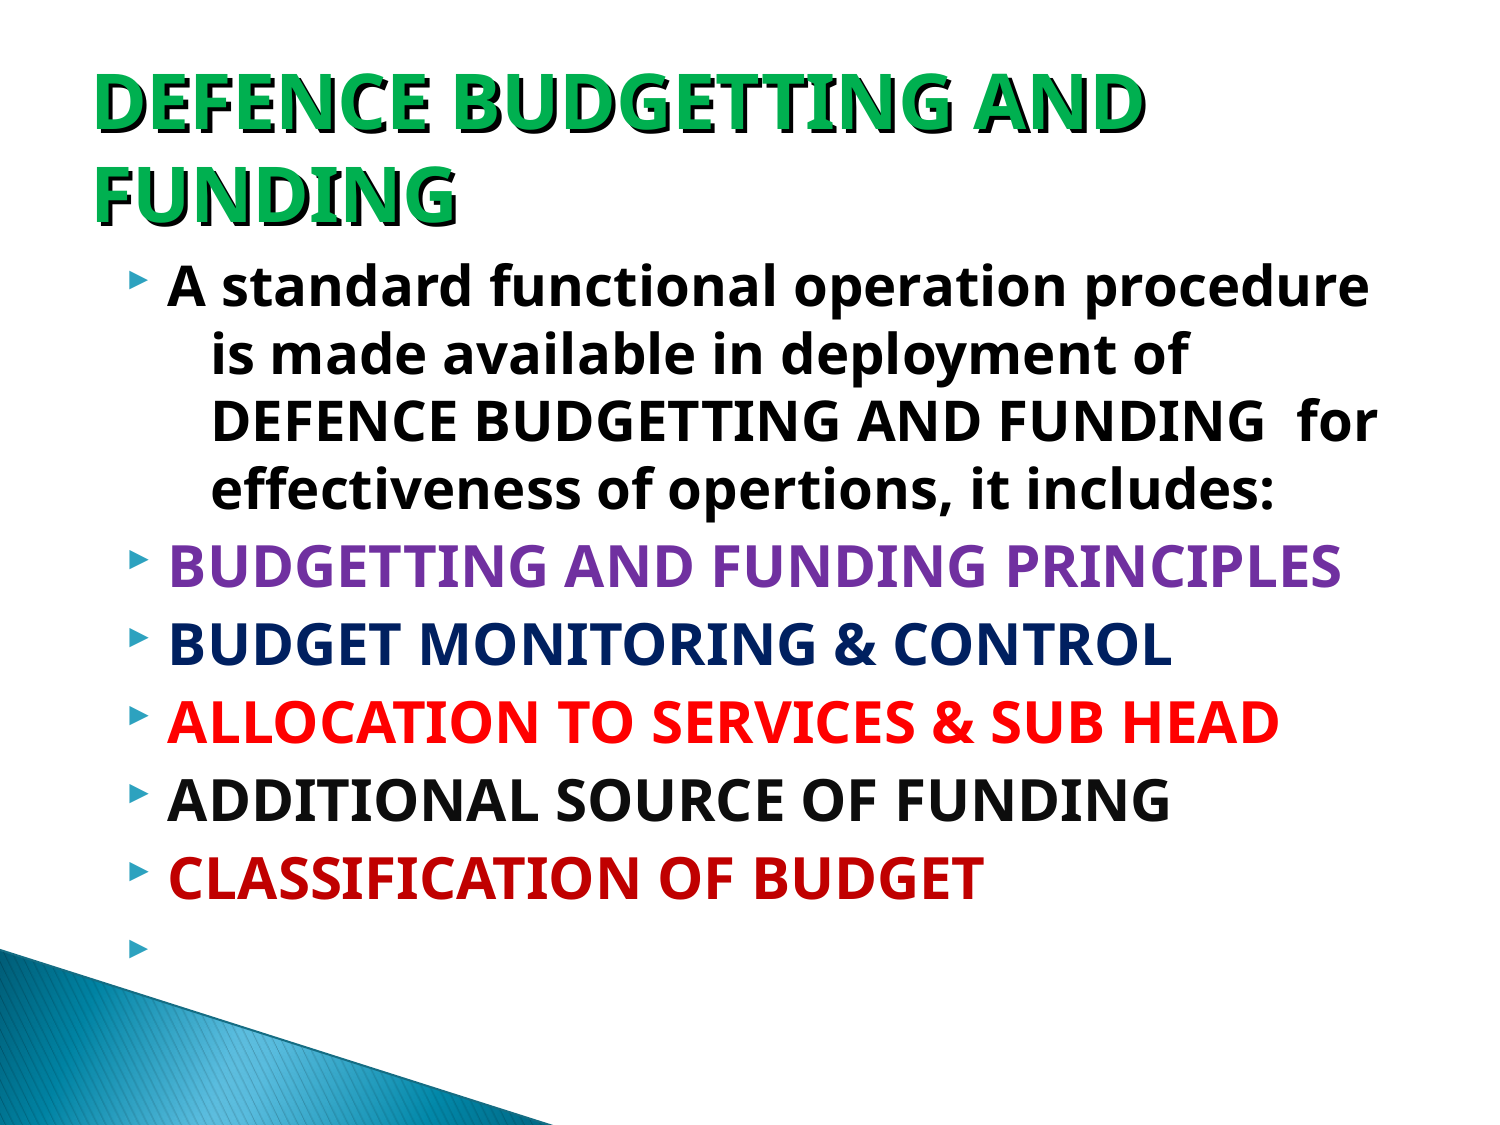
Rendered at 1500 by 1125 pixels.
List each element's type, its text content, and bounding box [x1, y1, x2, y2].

title DEFENCE BUDGETTING AND FUNDING [75, 45, 1426, 233]
list A standard functional operation procedure is made available in deployment of DEFENCE BUDGETTING AND FUNDING for effectiveness of opertions, it includes: BUDGETTING AND FUNDING PRINCIPLES BUDGET MONITORING & CONTROL ALLOCATION TO SERVICES & SUB HEAD ADDITIONAL SOURCE OF FUNDING CLASSIFICATION OF BUDGET [75, 243, 1426, 986]
